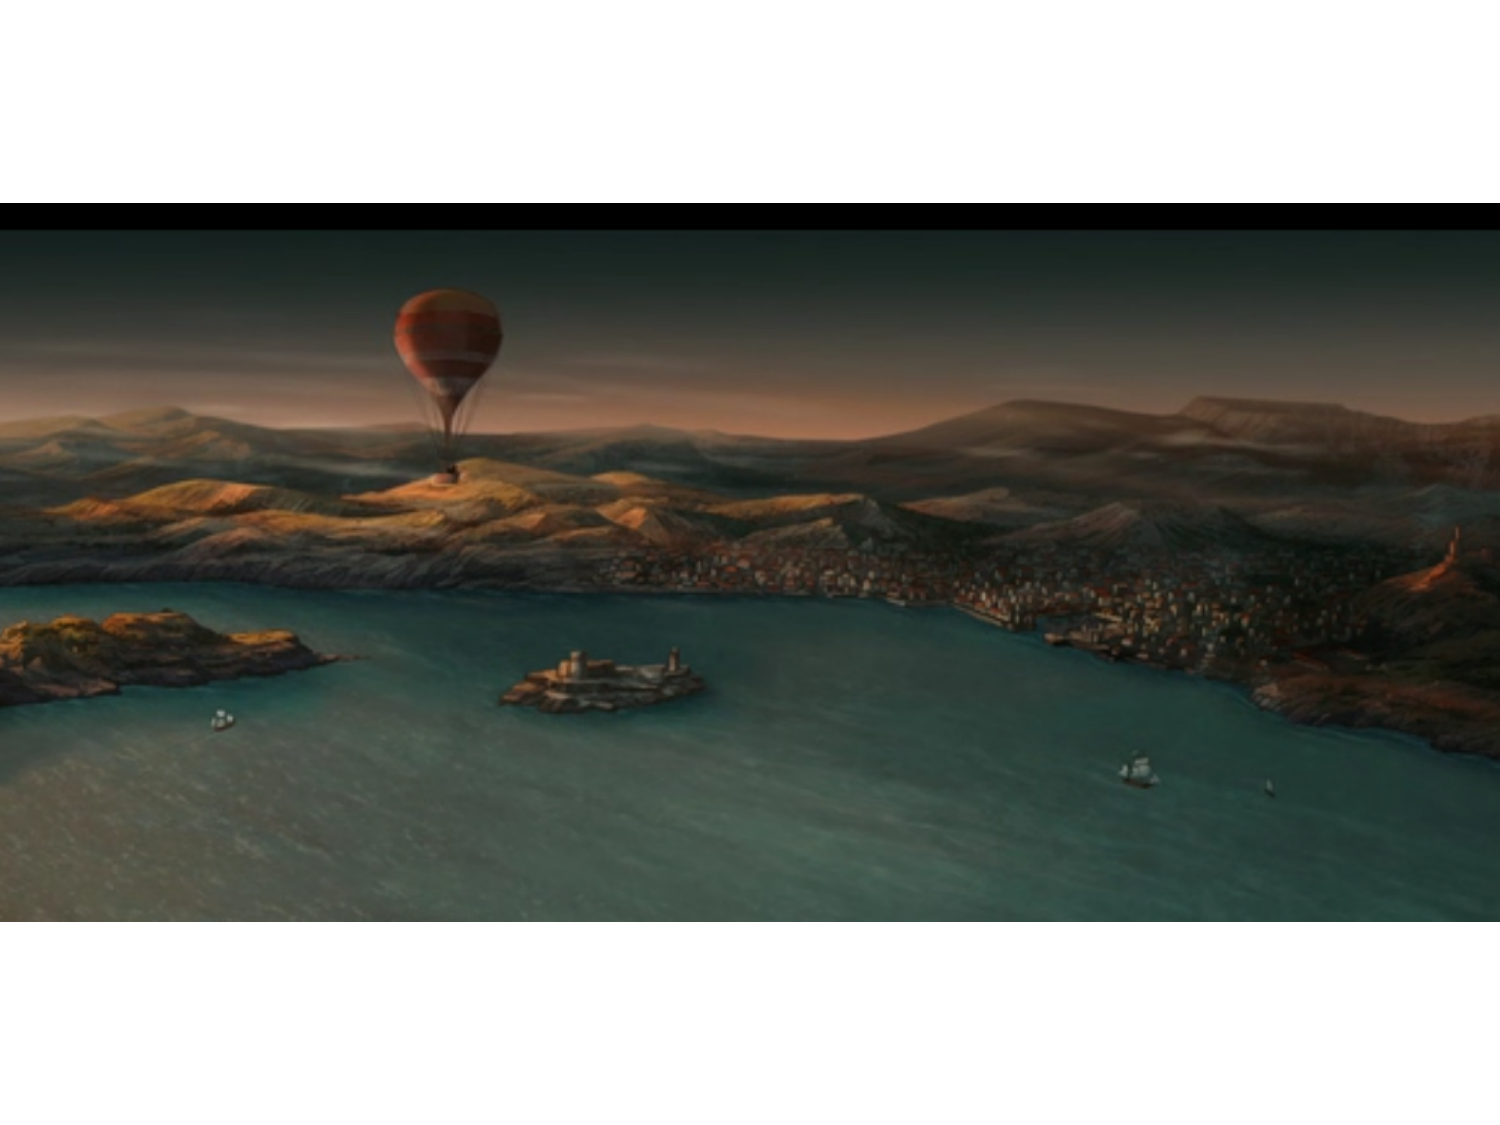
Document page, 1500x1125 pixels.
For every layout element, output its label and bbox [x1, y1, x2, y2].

picture [0, 203, 1500, 922]
